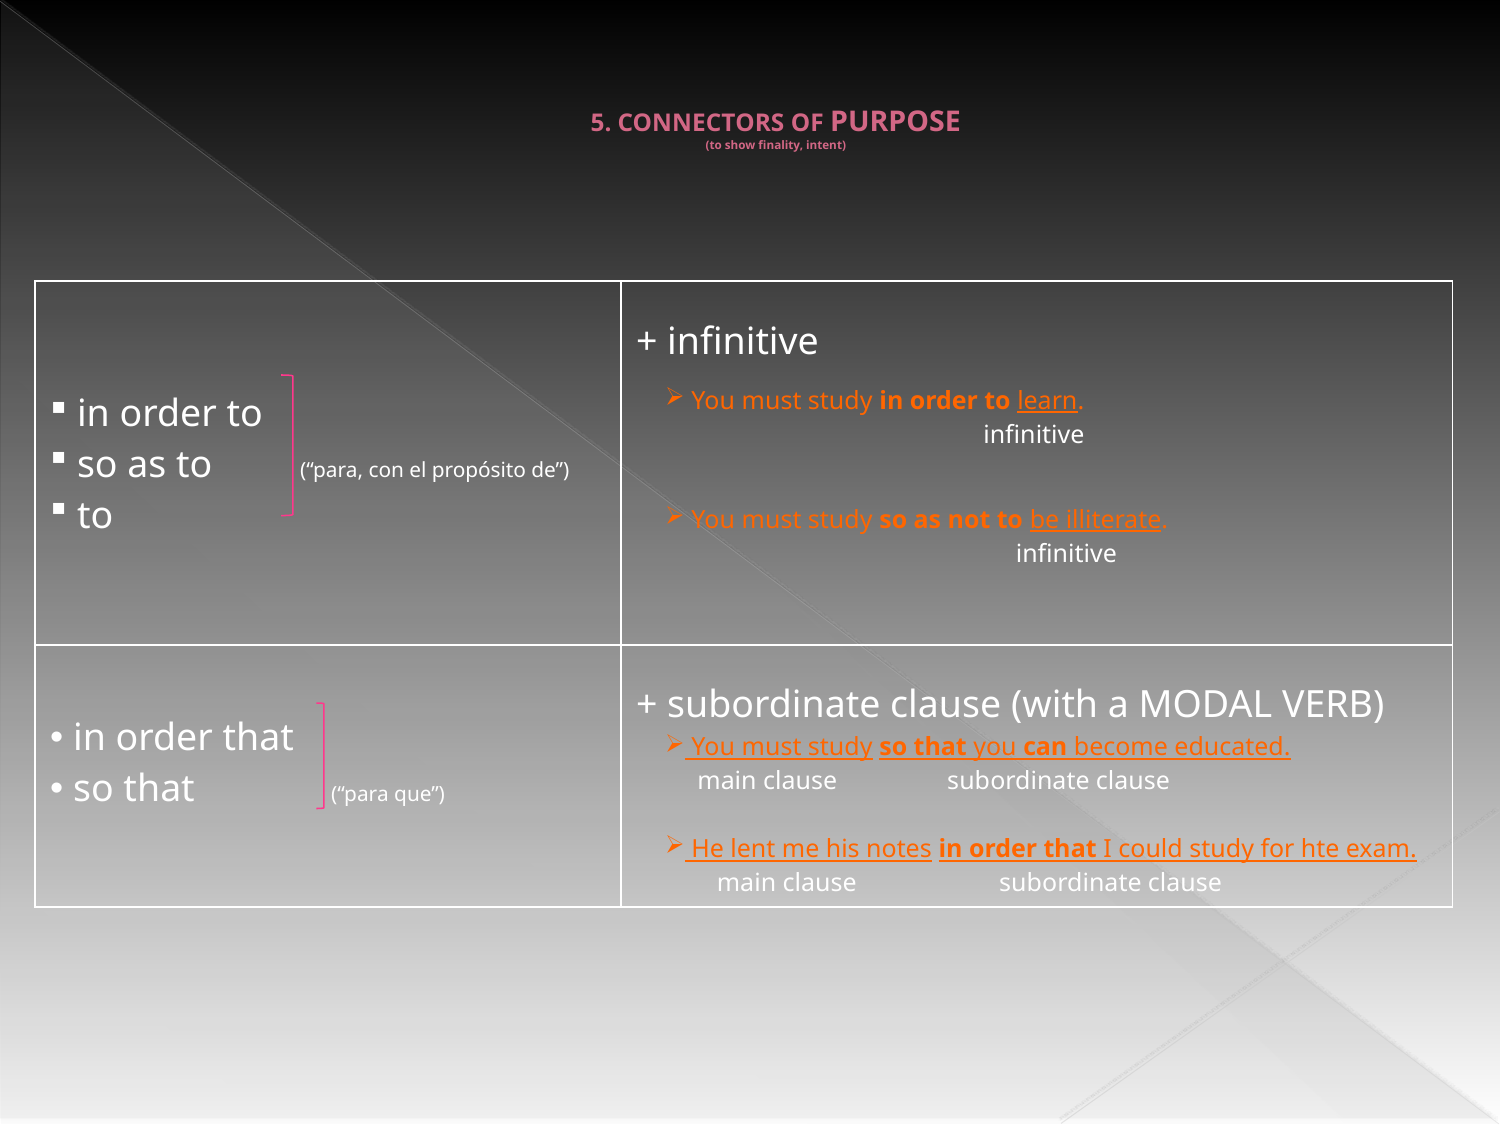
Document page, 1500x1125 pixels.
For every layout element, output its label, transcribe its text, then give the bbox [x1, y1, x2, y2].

table_cell + subordinate clause (with a MODAL VERB) You must study so that you can become educated. main clause subordinate clause He lent me his notes in order that I could study for hte exam. main clause subordinate clause [622, 646, 1452, 906]
table_header + infinitive You must study in order to learn. infinitive You must study so as not to be illiterate. infinitive [622, 282, 1452, 644]
table_header in order to so as to (“para, con el propósito de”) to [36, 282, 620, 644]
title 5. CONNECTORS OF PURPOSE (to show finality, intent) [58, 35, 1477, 223]
table_cell in order that so that (“para que”) [36, 646, 620, 906]
